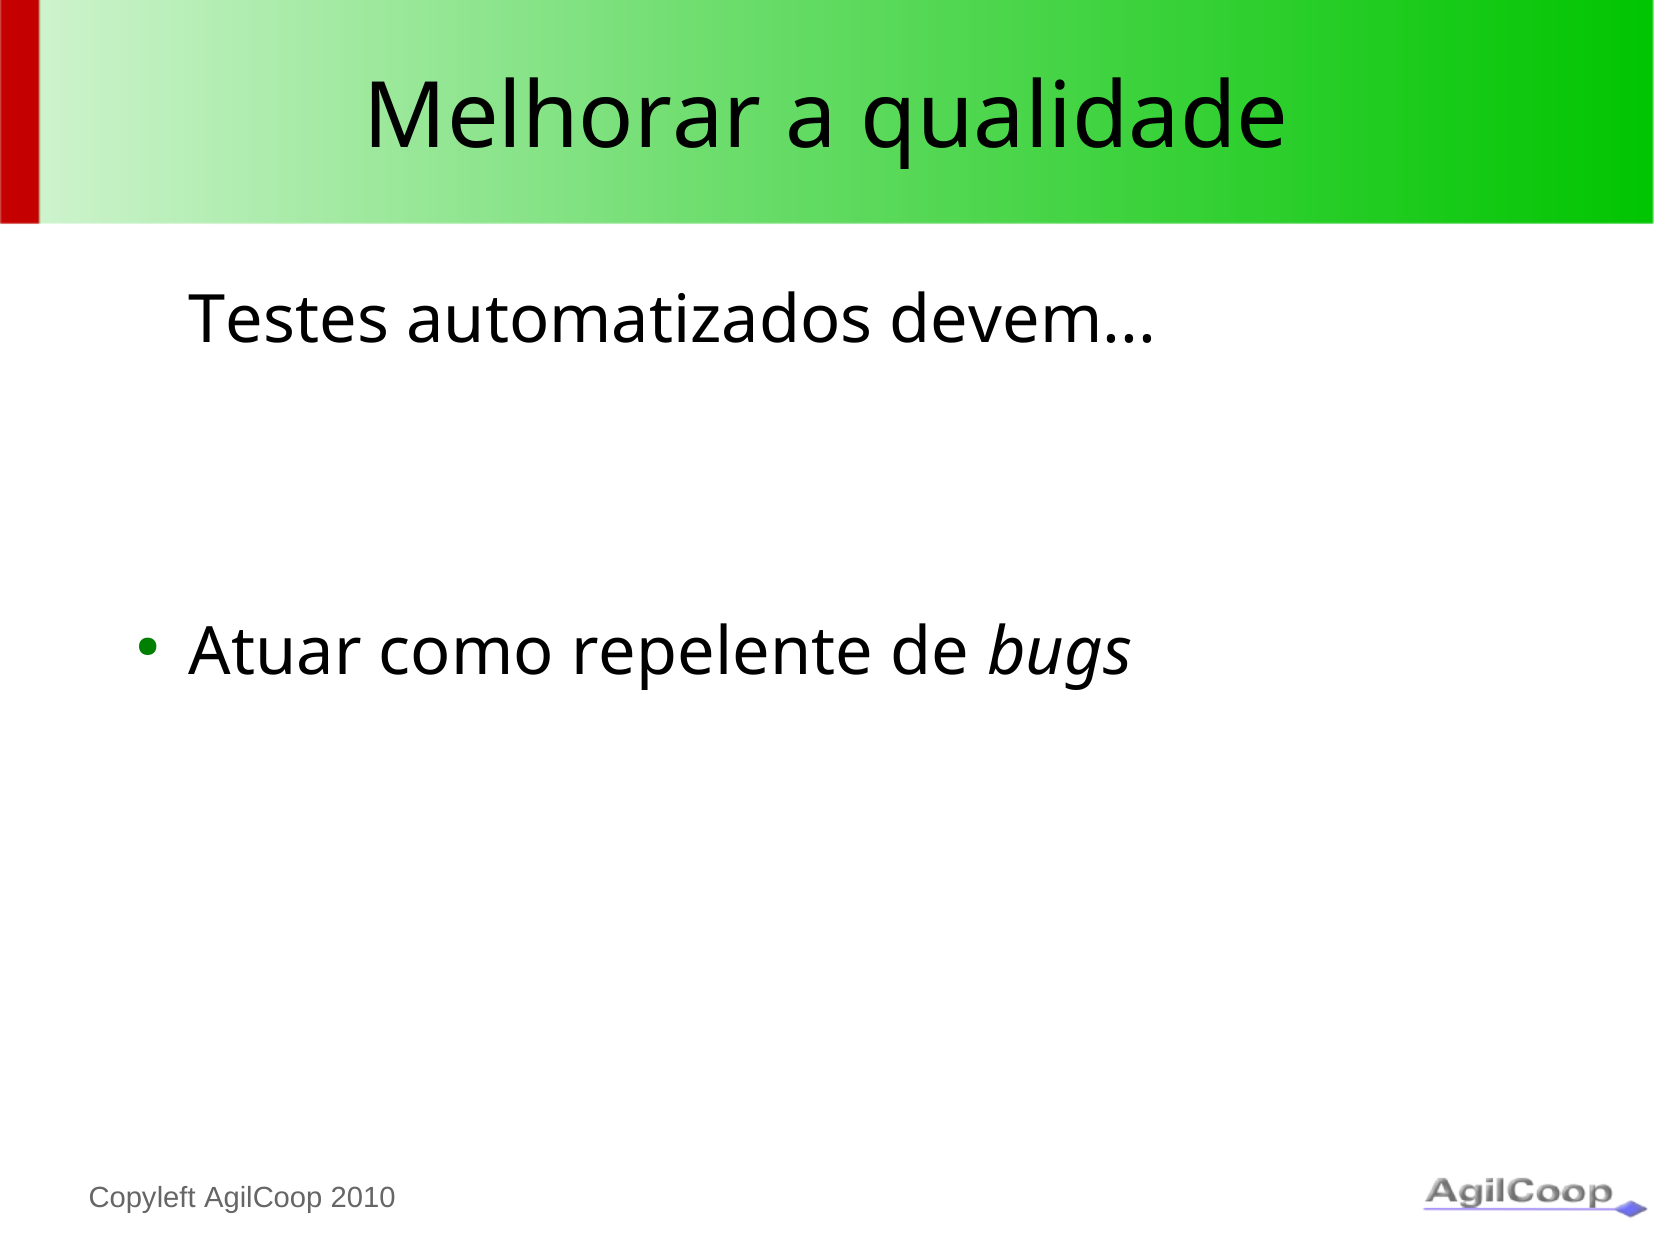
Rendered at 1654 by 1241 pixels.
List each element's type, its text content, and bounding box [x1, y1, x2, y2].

picture [0, 0, 1654, 1241]
list Testes automatizados devem... Atuar como repelente de bugs [118, 271, 1607, 1108]
title Melhorar a qualidade [82, 8, 1571, 216]
